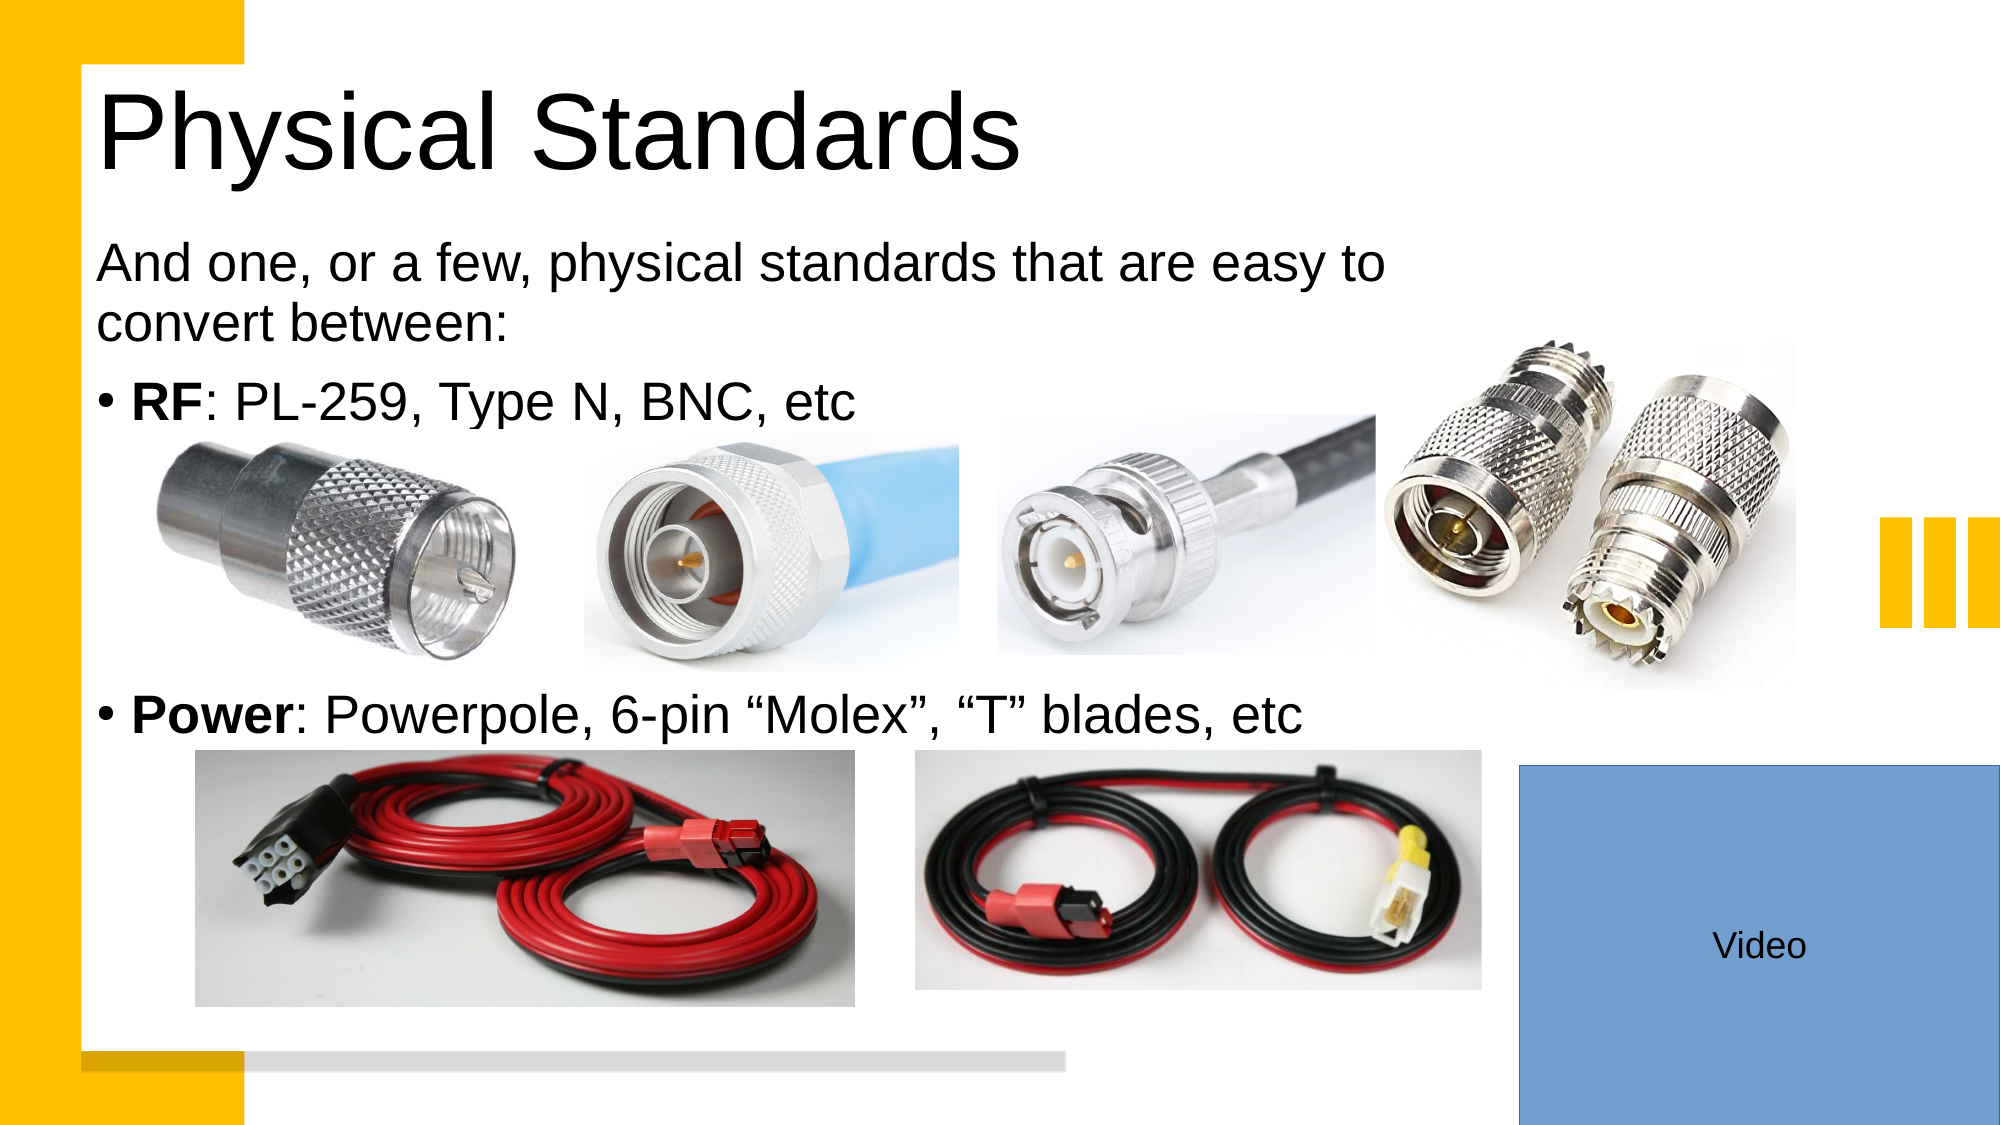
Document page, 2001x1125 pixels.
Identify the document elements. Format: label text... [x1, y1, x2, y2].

picture [1383, 339, 1796, 691]
picture [584, 431, 960, 672]
picture [915, 750, 1482, 990]
text_box Video [1519, 765, 2000, 1125]
picture [195, 750, 856, 1007]
text_box [0, 0, 2000, 1125]
picture [997, 414, 1376, 655]
picture [150, 429, 521, 676]
text_box Physical Standards [81, 64, 1921, 201]
text_box And one, or a few, physical standards that are easy to convert between: RF: PL-259, Type N, BNC, etc Power: Powerpole, 6-pin “Molex”, “T” blades, etc [81, 224, 1516, 1006]
